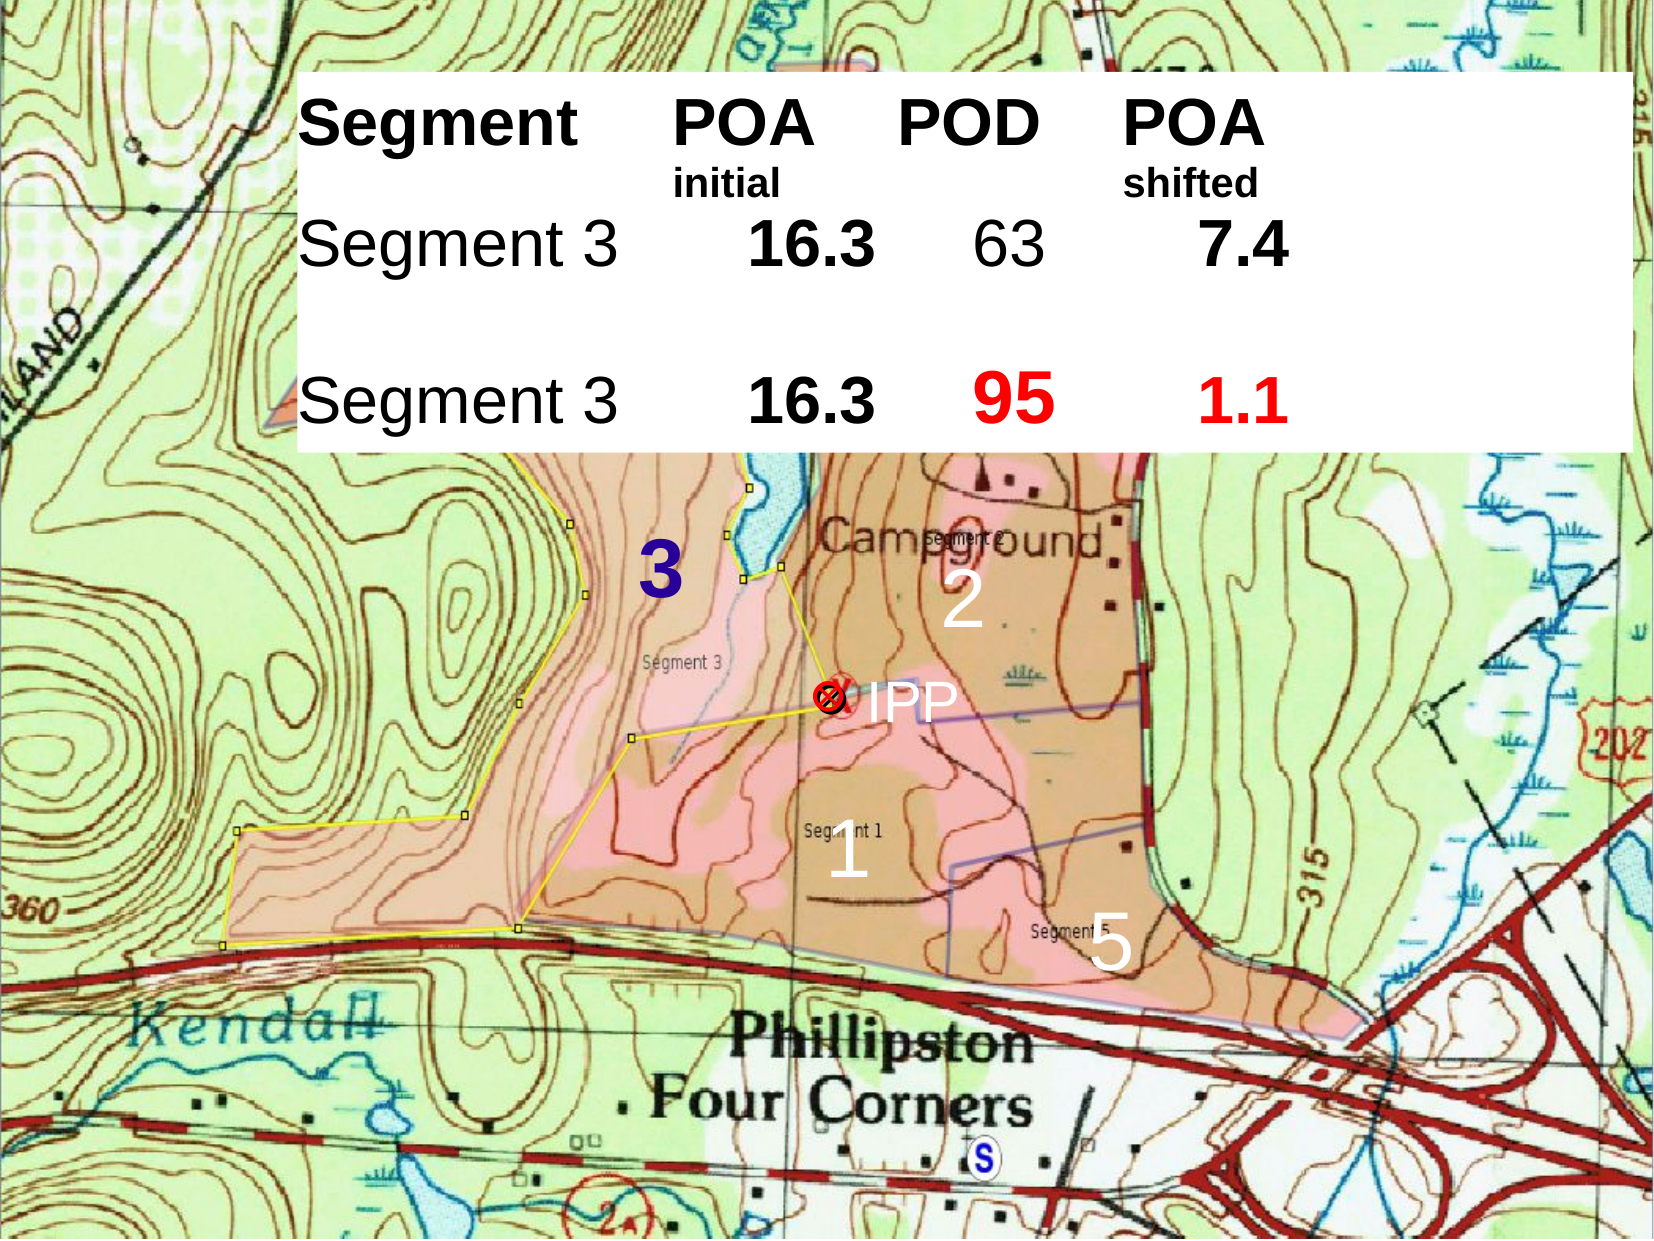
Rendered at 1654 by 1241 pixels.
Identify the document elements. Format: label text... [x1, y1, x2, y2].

text_box IPP [852, 662, 976, 743]
picture [0, 0, 1654, 1239]
text_box 2 [925, 544, 1002, 653]
text_box 5 [1074, 888, 1151, 996]
text_box Segment POA POD POA initial shifted Segment 3 16.3 63 7.4 Segment 3 16.3 95 1.1 [297, 71, 1634, 453]
text_box ⭙ [795, 651, 888, 737]
text_box 3 [623, 514, 700, 623]
text_box 1 [811, 794, 887, 903]
